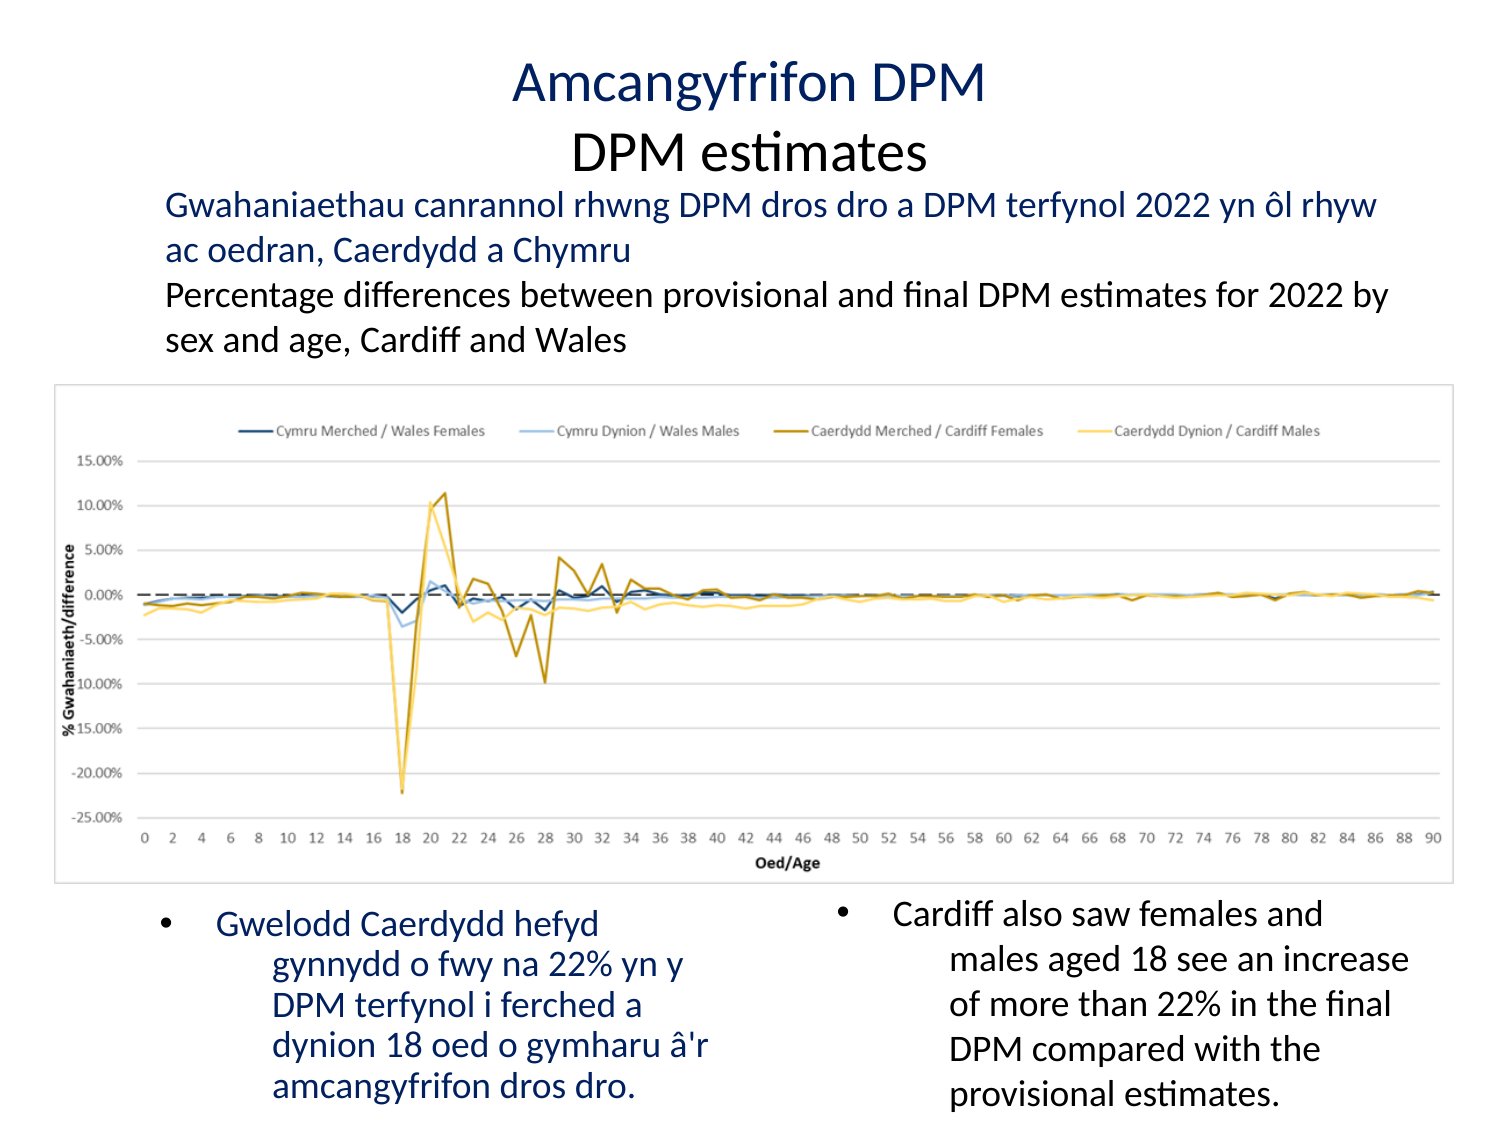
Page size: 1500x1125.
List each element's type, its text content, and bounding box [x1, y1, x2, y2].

list Cardiff also saw females and males aged 18 see an increase of more than 22% in the final DPM compared with the provisional estimates. [821, 884, 1426, 1125]
title Amcangyfrifon DPM DPM estimates [75, 19, 1426, 207]
text_box Gwelodd Caerdydd hefyd gynnydd o fwy na 22% yn y DPM terfynol i ferched a dynion 18 oed o gymharu â'r amcangyfrifon dros dro. [144, 896, 749, 1125]
picture [54, 384, 1454, 884]
text_box Gwahaniaethau canrannol rhwng DPM dros dro a DPM terfynol 2022 yn ôl rhyw ac oedran, Caerdydd a Chymru Percentage differences between provisional and final DPM estimates for 2022 by sex and age, Cardiff and Wales [150, 207, 1416, 370]
